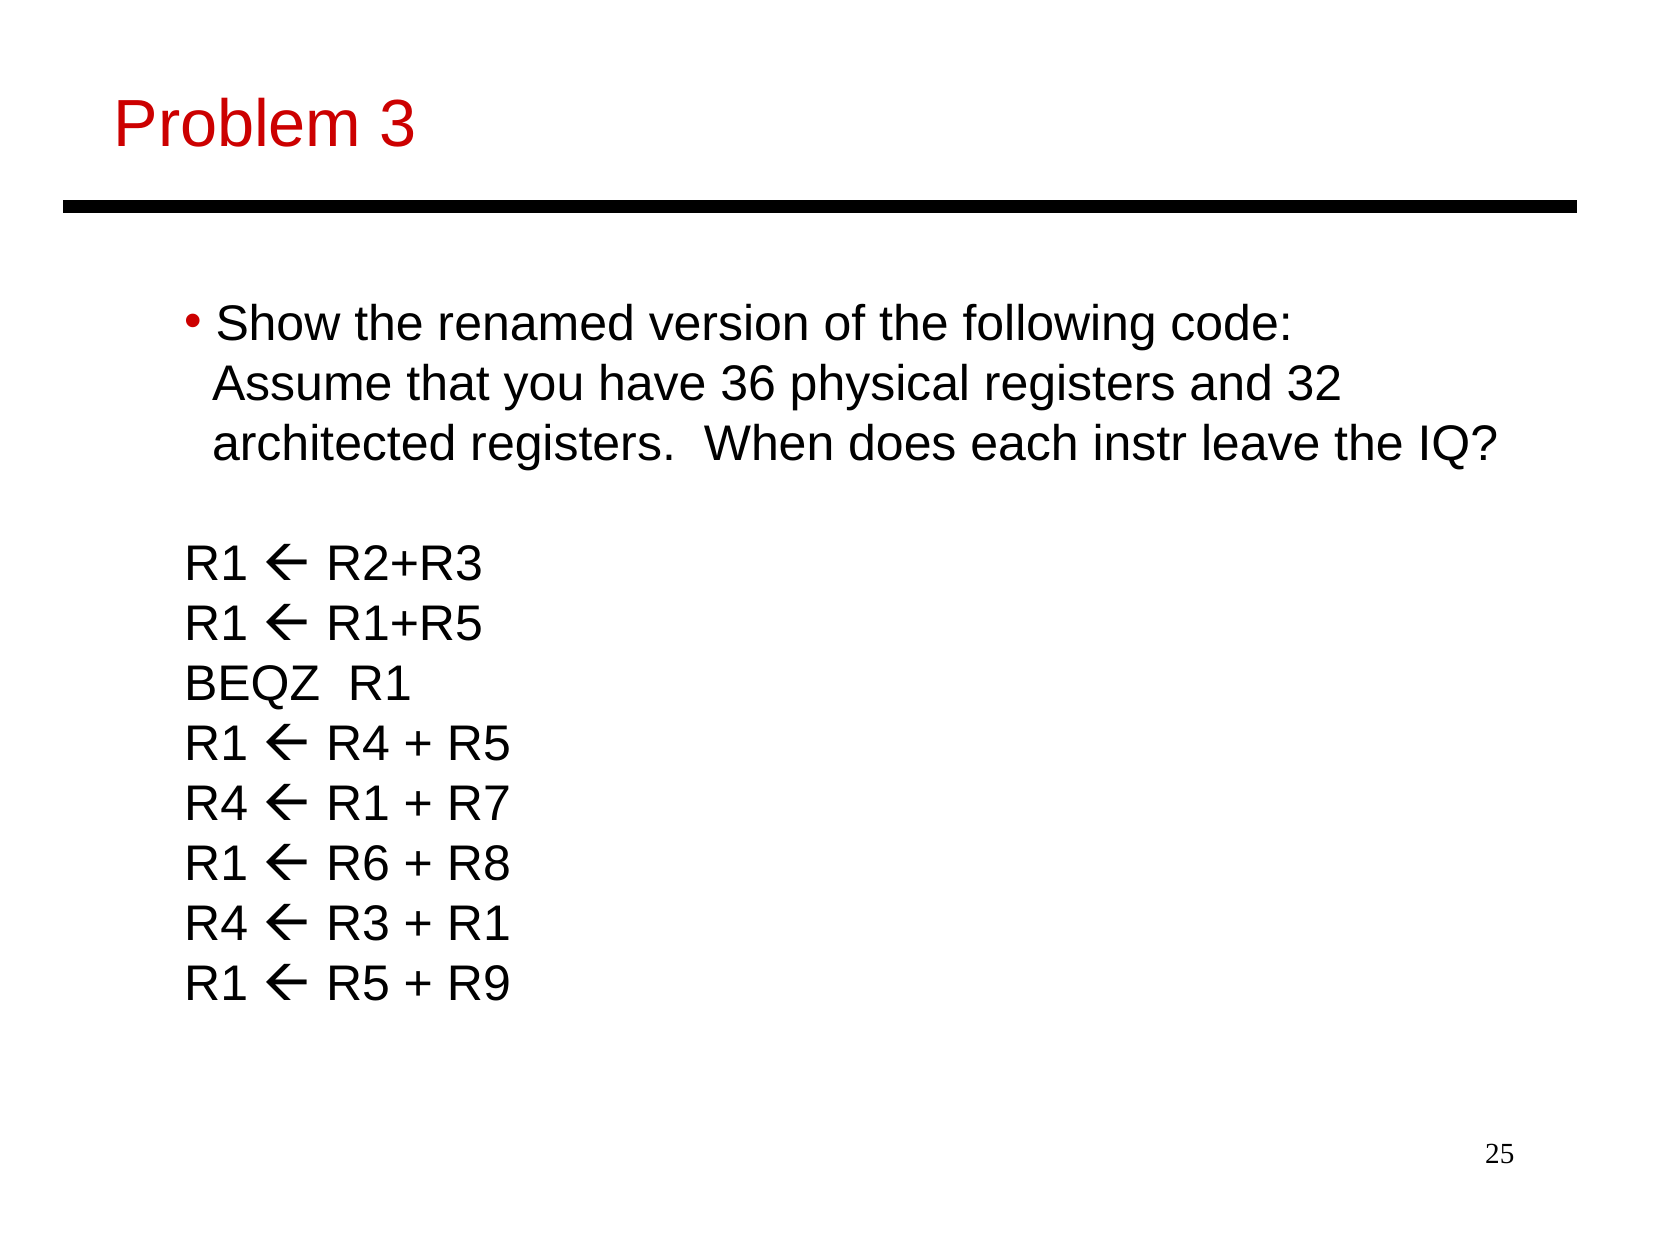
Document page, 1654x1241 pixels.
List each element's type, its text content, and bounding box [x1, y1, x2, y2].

text_box <number> [1184, 1129, 1530, 1213]
text_box Problem 3 [98, 71, 432, 168]
text_box Show the renamed version of the following code: Assume that you have 36 physical registers and 32 architected registers. When does each instr leave the IQ? R1  R2+R3 R1  R1+R5 BEQZ R1 R1  R4 + R5 R4  R1 + R7 R1  R6 + R8 R4  R3 + R1 R1  R5 + R9 [169, 282, 1515, 1019]
